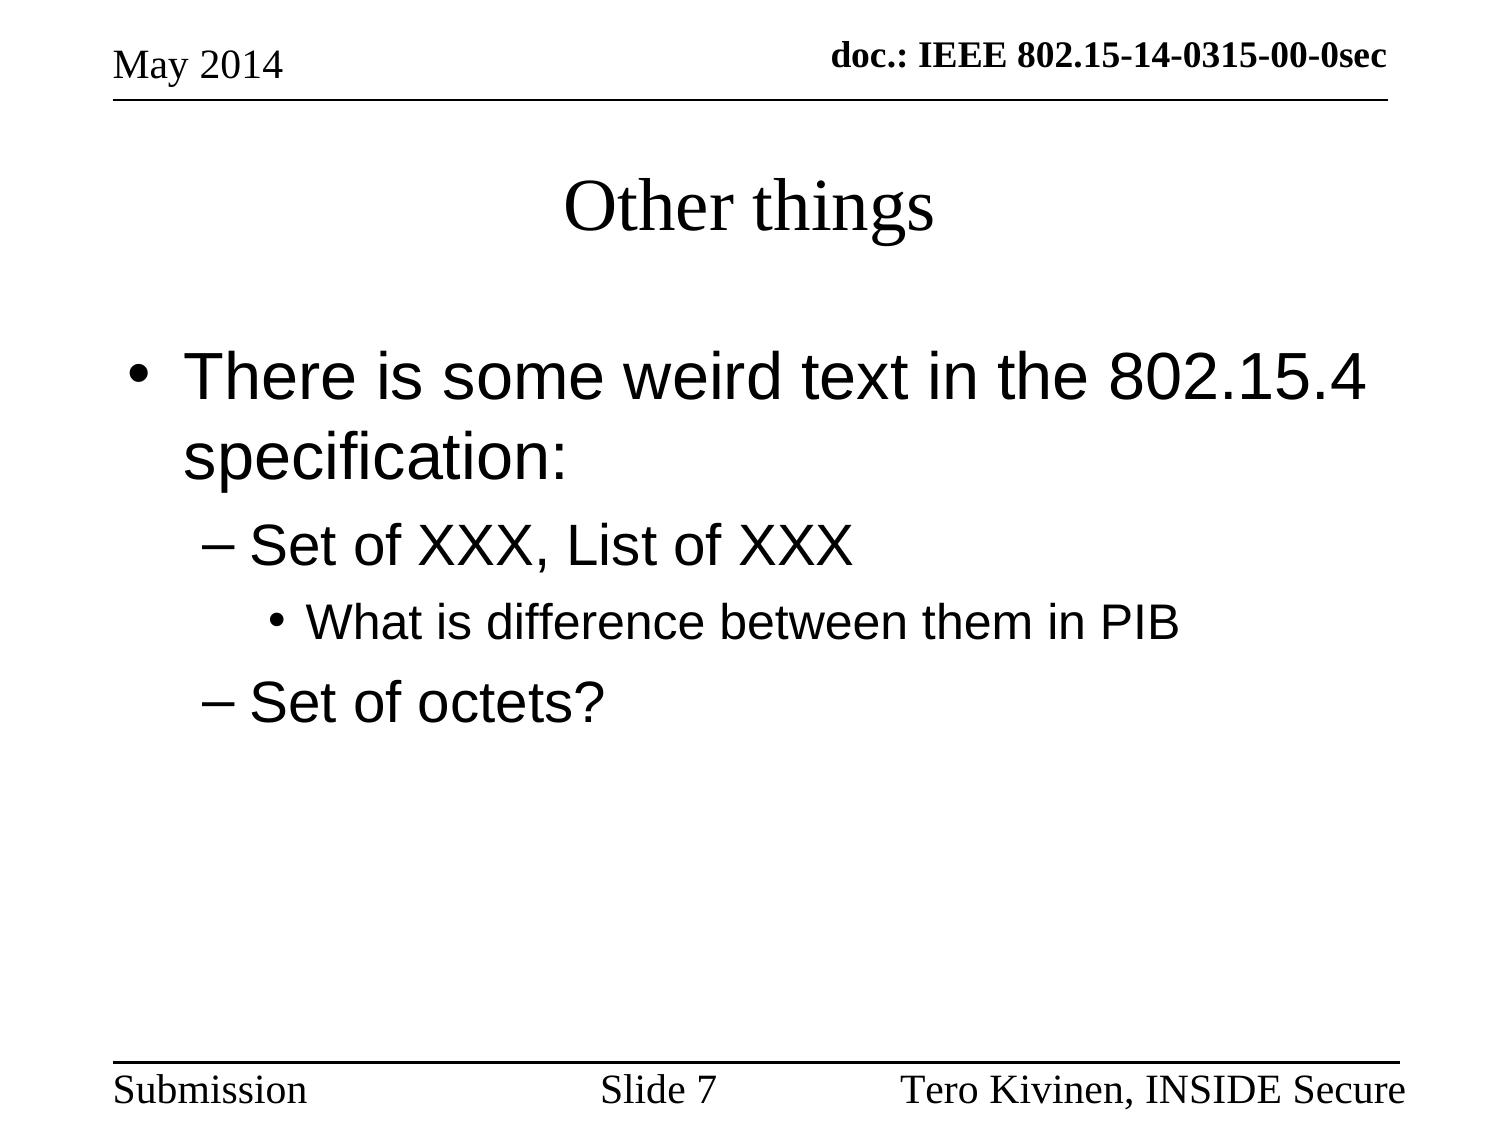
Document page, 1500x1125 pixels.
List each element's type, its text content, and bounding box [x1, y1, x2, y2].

list There is some weird text in the 802.15.4 specification: Set of XXX, List of XXX What is difference between them in PIB Set of octets? [112, 324, 1388, 978]
title Other things [112, 112, 1388, 288]
